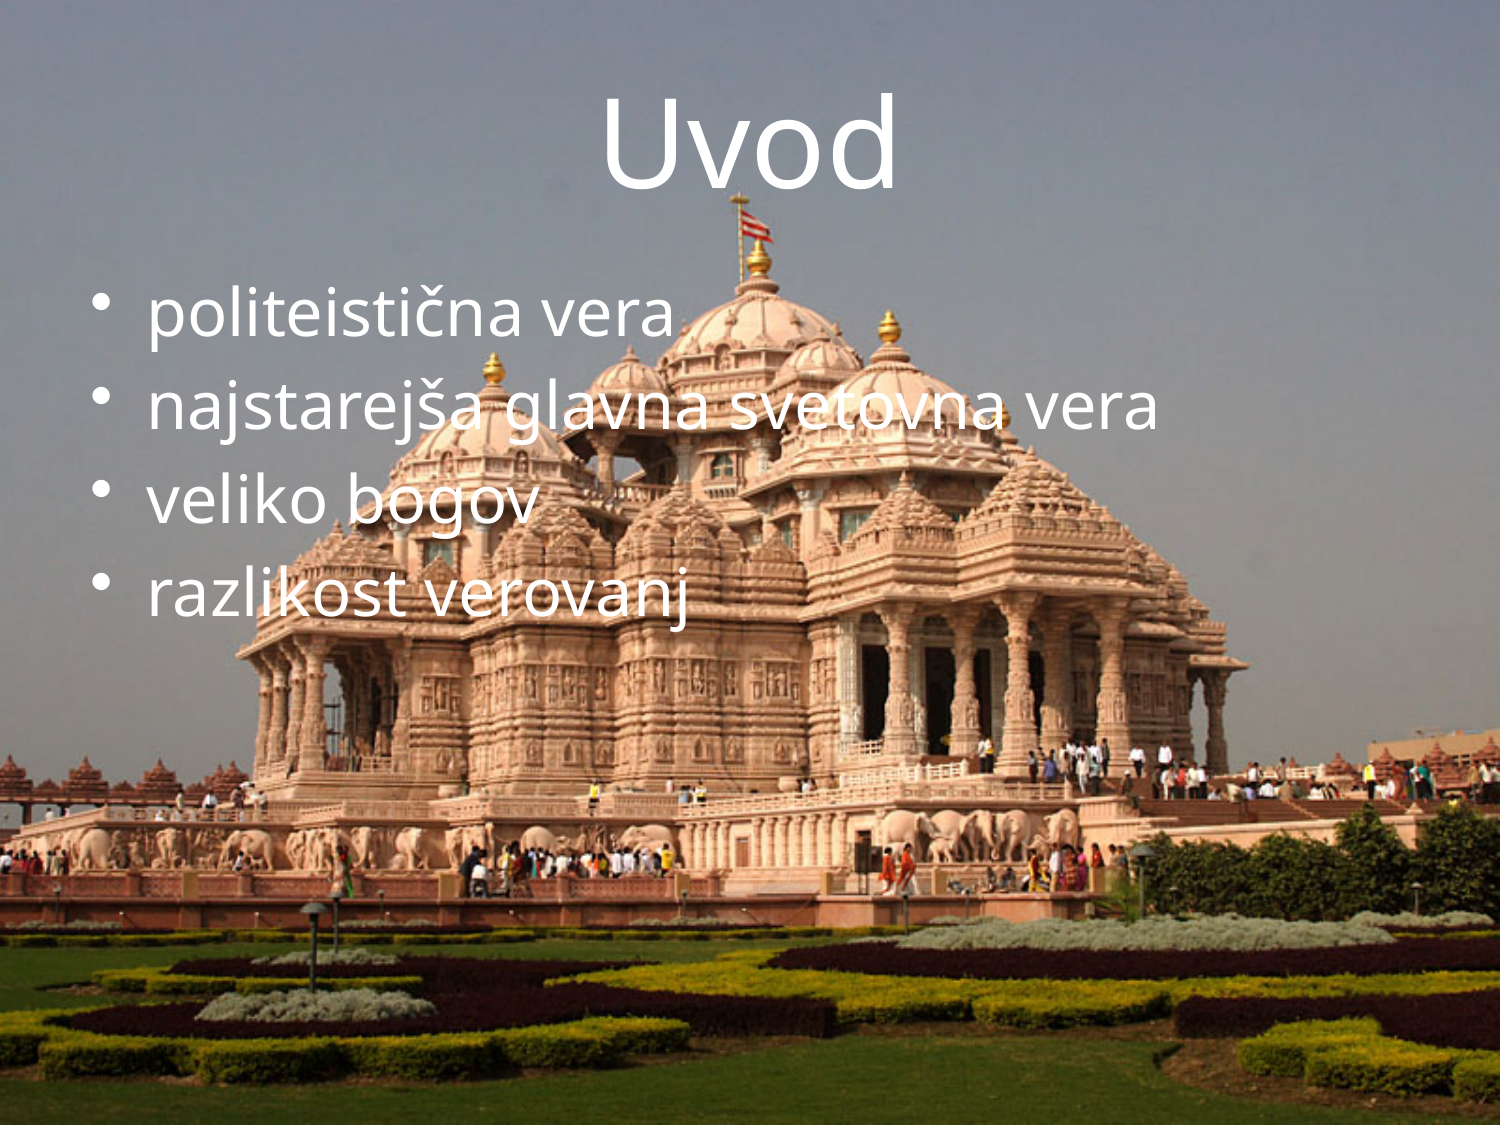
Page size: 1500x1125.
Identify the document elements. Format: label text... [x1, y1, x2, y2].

title Uvod [75, 45, 1425, 233]
list politeistična vera najstarejša glavna svetovna vera veliko bogov razlikost verovanj [75, 262, 1425, 1005]
picture [0, 0, 1500, 1125]
